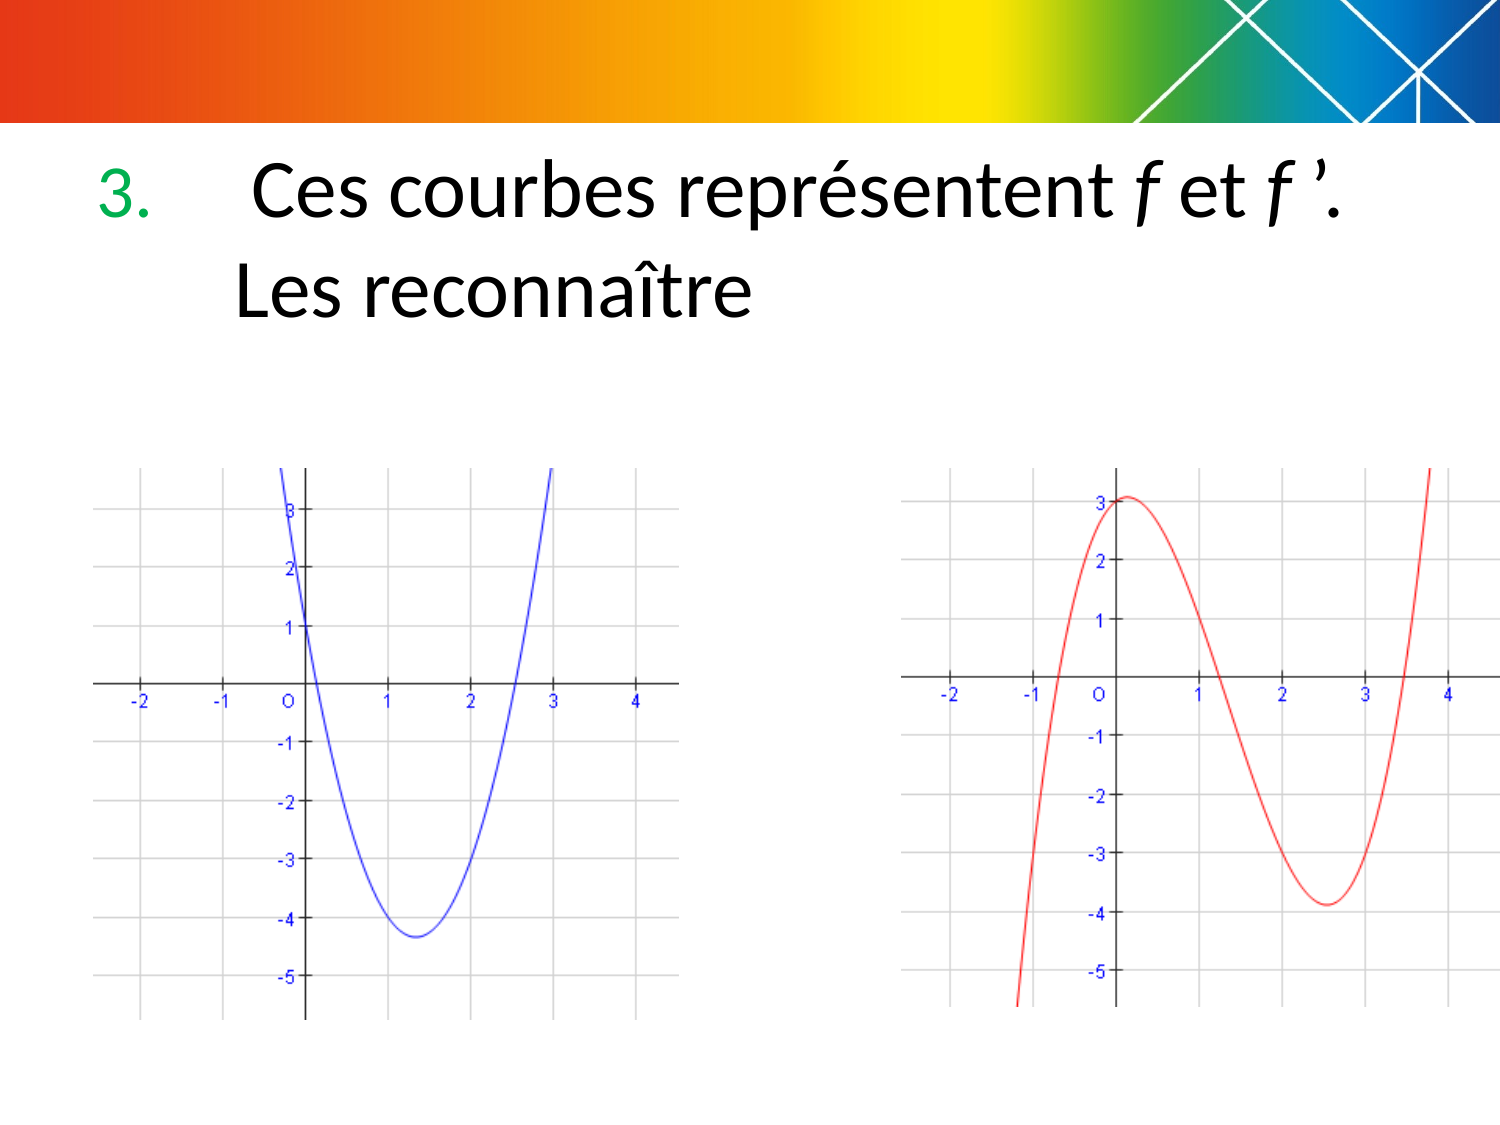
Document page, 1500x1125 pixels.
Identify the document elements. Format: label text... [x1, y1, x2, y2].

picture [901, 468, 1500, 1007]
picture [1340, 0, 1500, 123]
title Ces courbes représentent f et f ’. Les reconnaître [81, 126, 1500, 342]
picture [0, 0, 1359, 123]
picture [93, 468, 679, 1020]
